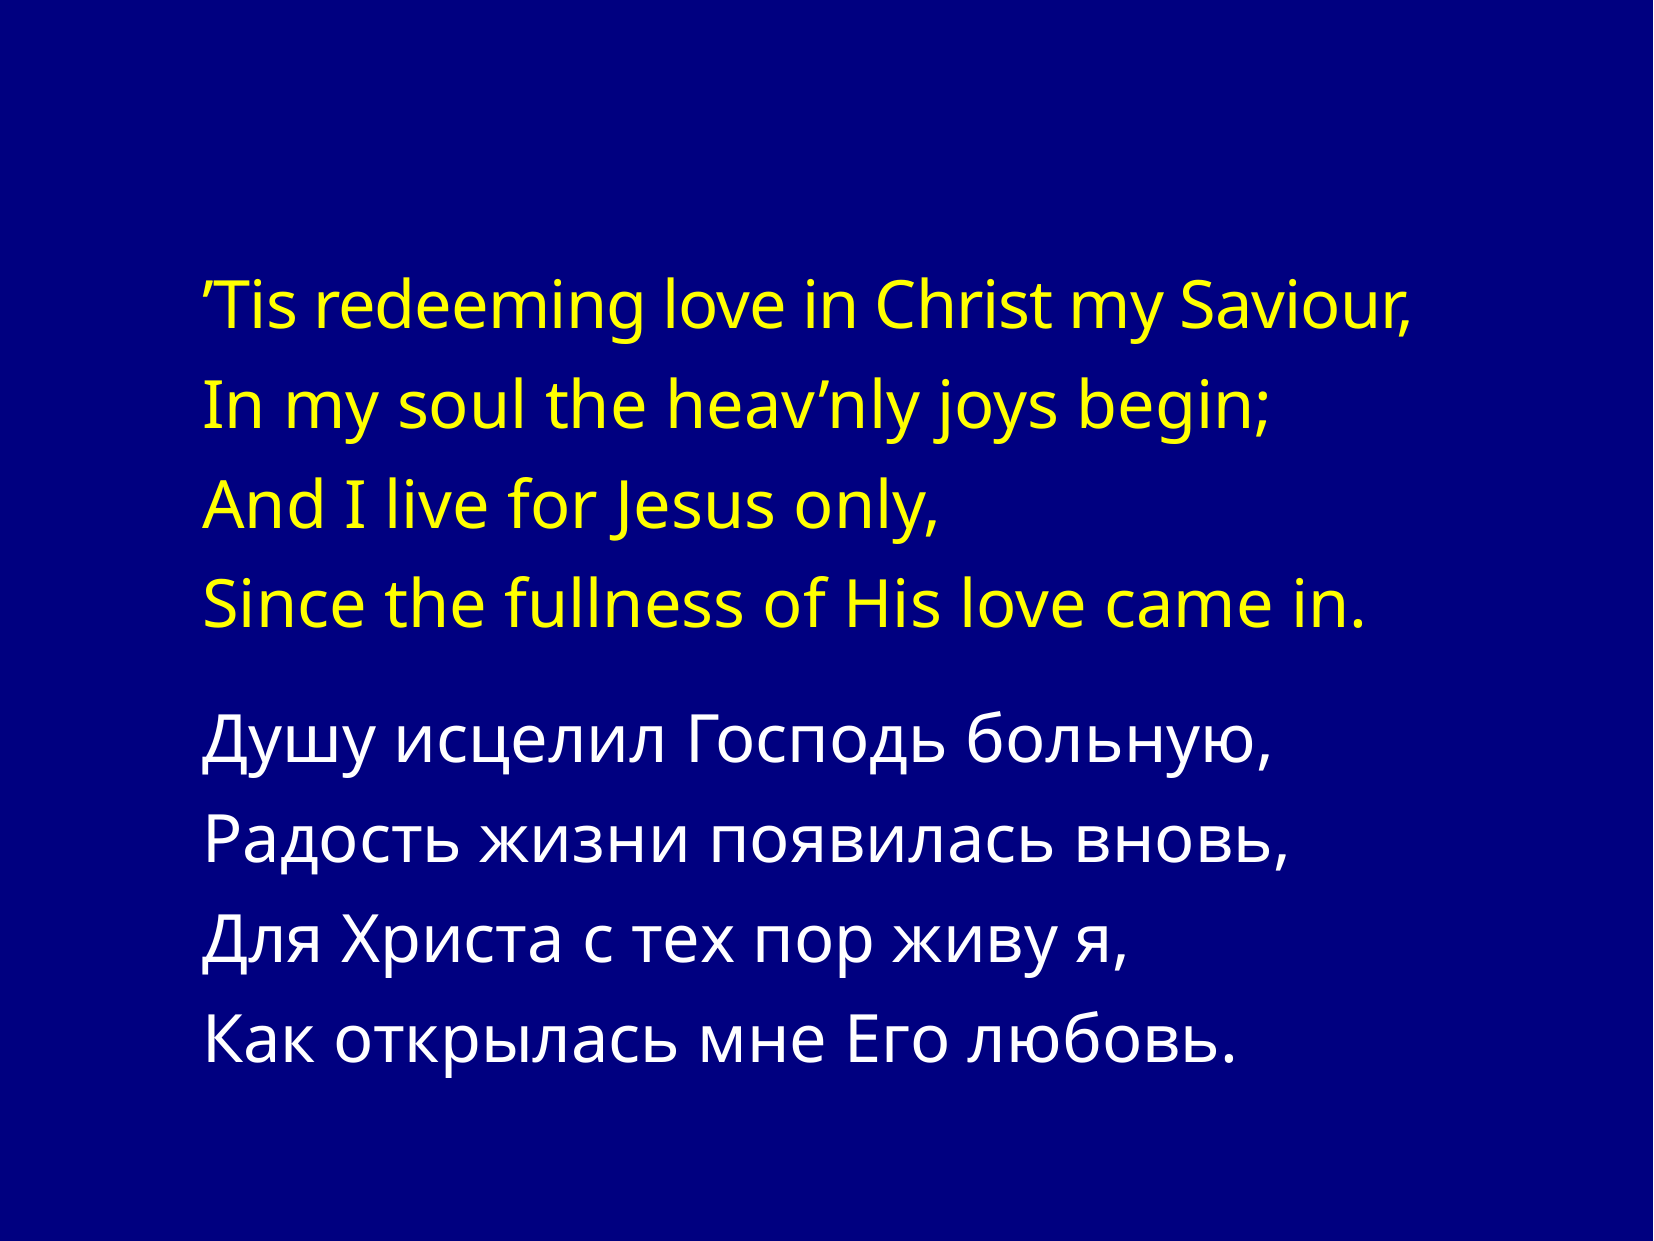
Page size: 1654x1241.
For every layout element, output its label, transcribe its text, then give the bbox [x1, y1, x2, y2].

text_box ’Tis redeeming love in Christ my Saviour, In my soul the heav’nly joys begin; And I live for Jesus only, Since the fullness of His love came in. [75, 150, 1653, 638]
text_box Душу исцелил Господь больную, Радость жизни появилась вновь, Для Христа с тех пор живу я, Как открылась мне Его любовь. [75, 675, 1576, 1163]
